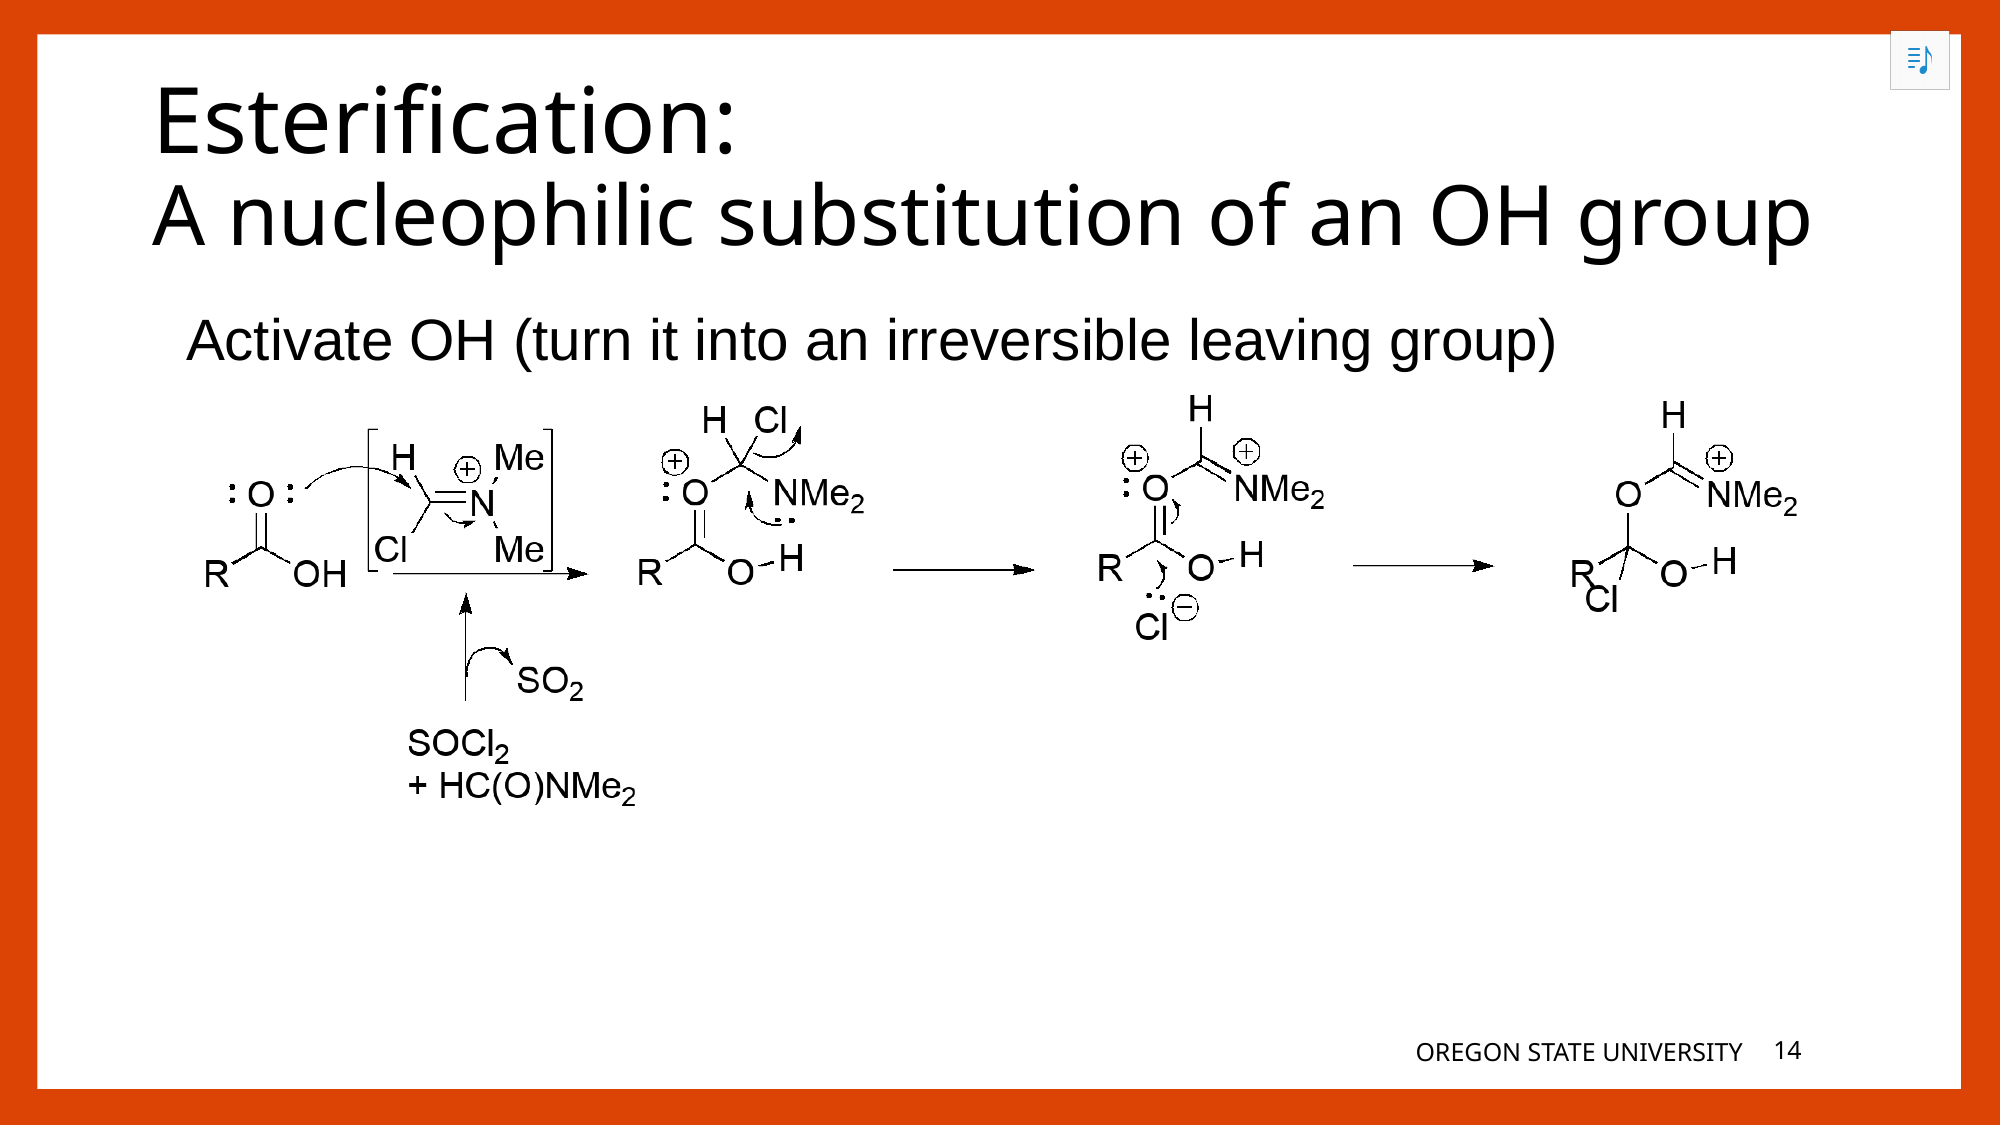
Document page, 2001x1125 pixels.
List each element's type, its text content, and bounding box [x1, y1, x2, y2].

text_box Activate OH (turn it into an irreversible leaving group) [171, 299, 1576, 380]
title Esterification: A nucleophilic substitution of an OH group [137, 59, 1863, 278]
text_box [1890, 29, 1951, 91]
footer OREGON STATE UNIVERSITY [662, 1021, 1758, 1082]
slide_number 1 [1758, 1021, 1863, 1082]
picture [150, 383, 1884, 1011]
